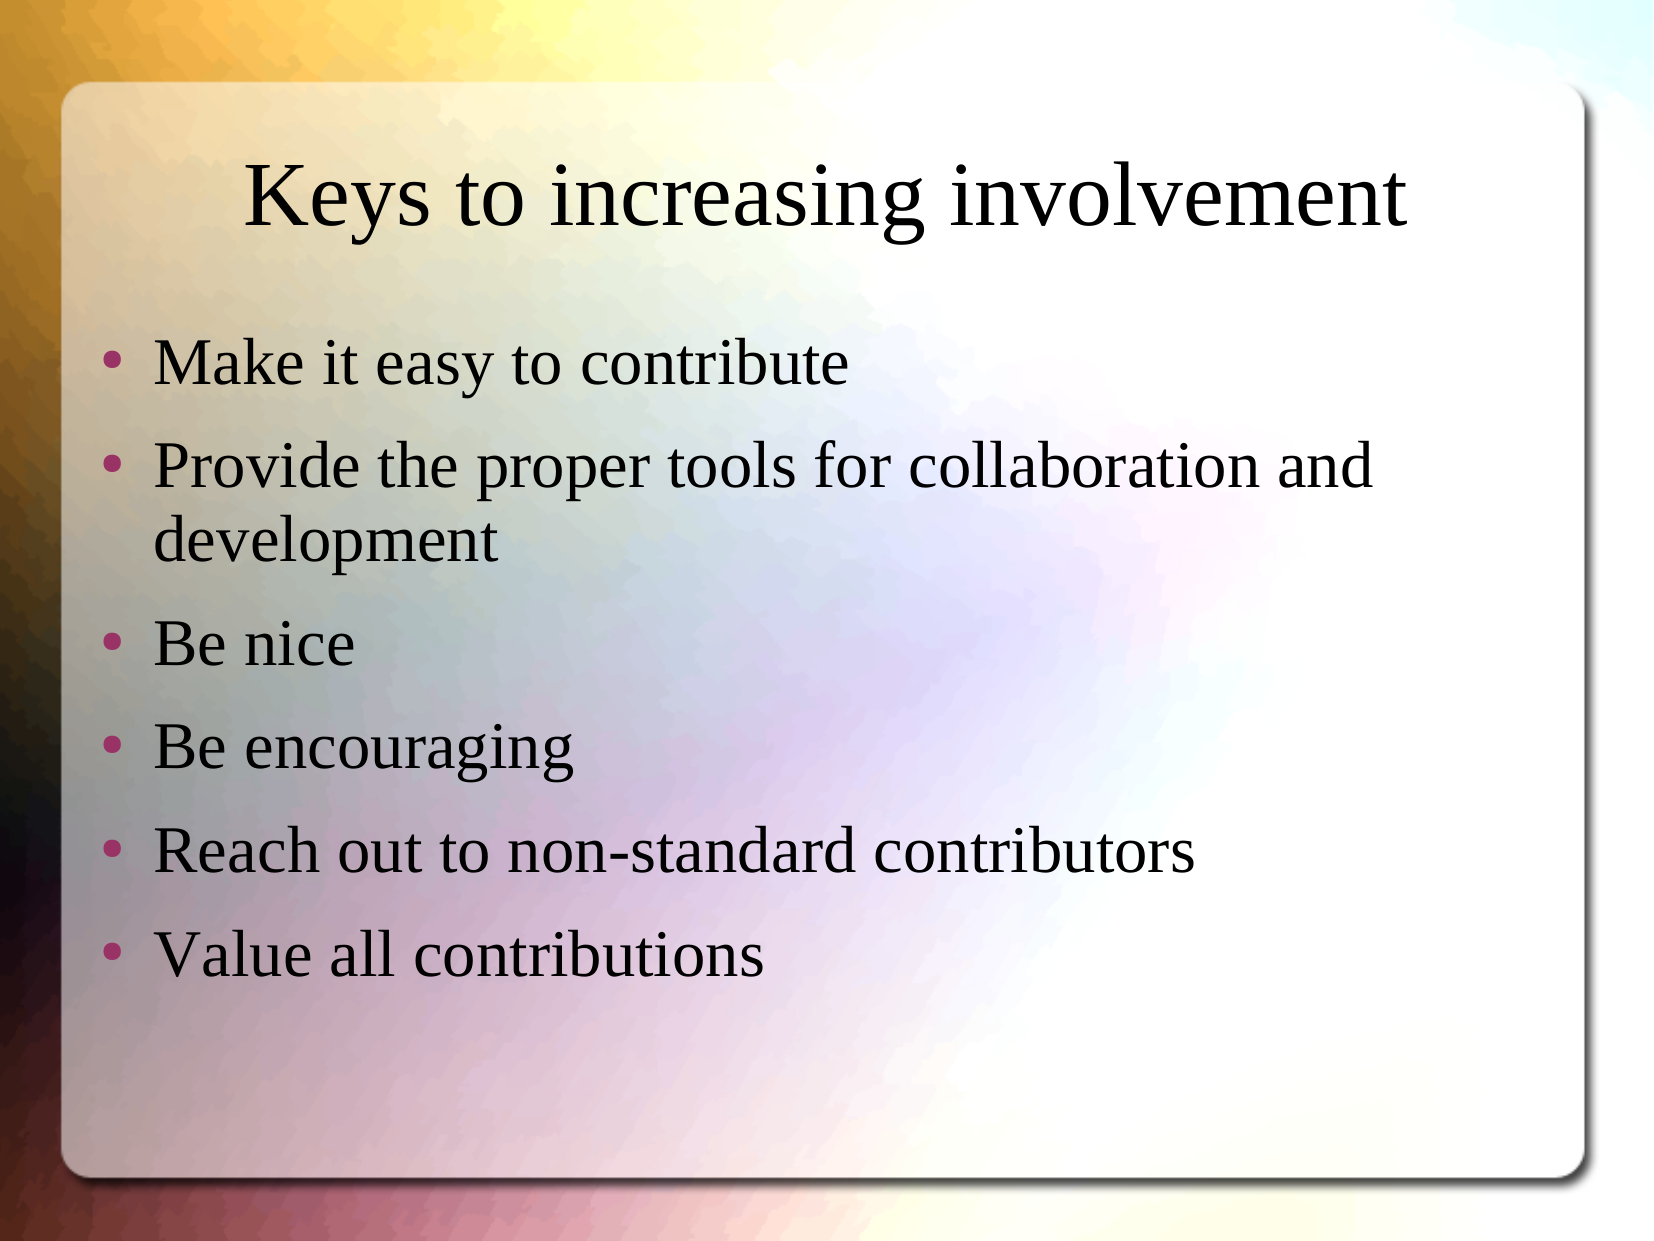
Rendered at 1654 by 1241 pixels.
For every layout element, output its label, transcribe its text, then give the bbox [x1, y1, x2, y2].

title Keys to increasing involvement [82, 98, 1571, 291]
list Make it easy to contribute Provide the proper tools for collaboration and development Be nice Be encouraging Reach out to non-standard contributors Value all contributions [82, 324, 1571, 1129]
picture [0, 0, 1654, 1241]
